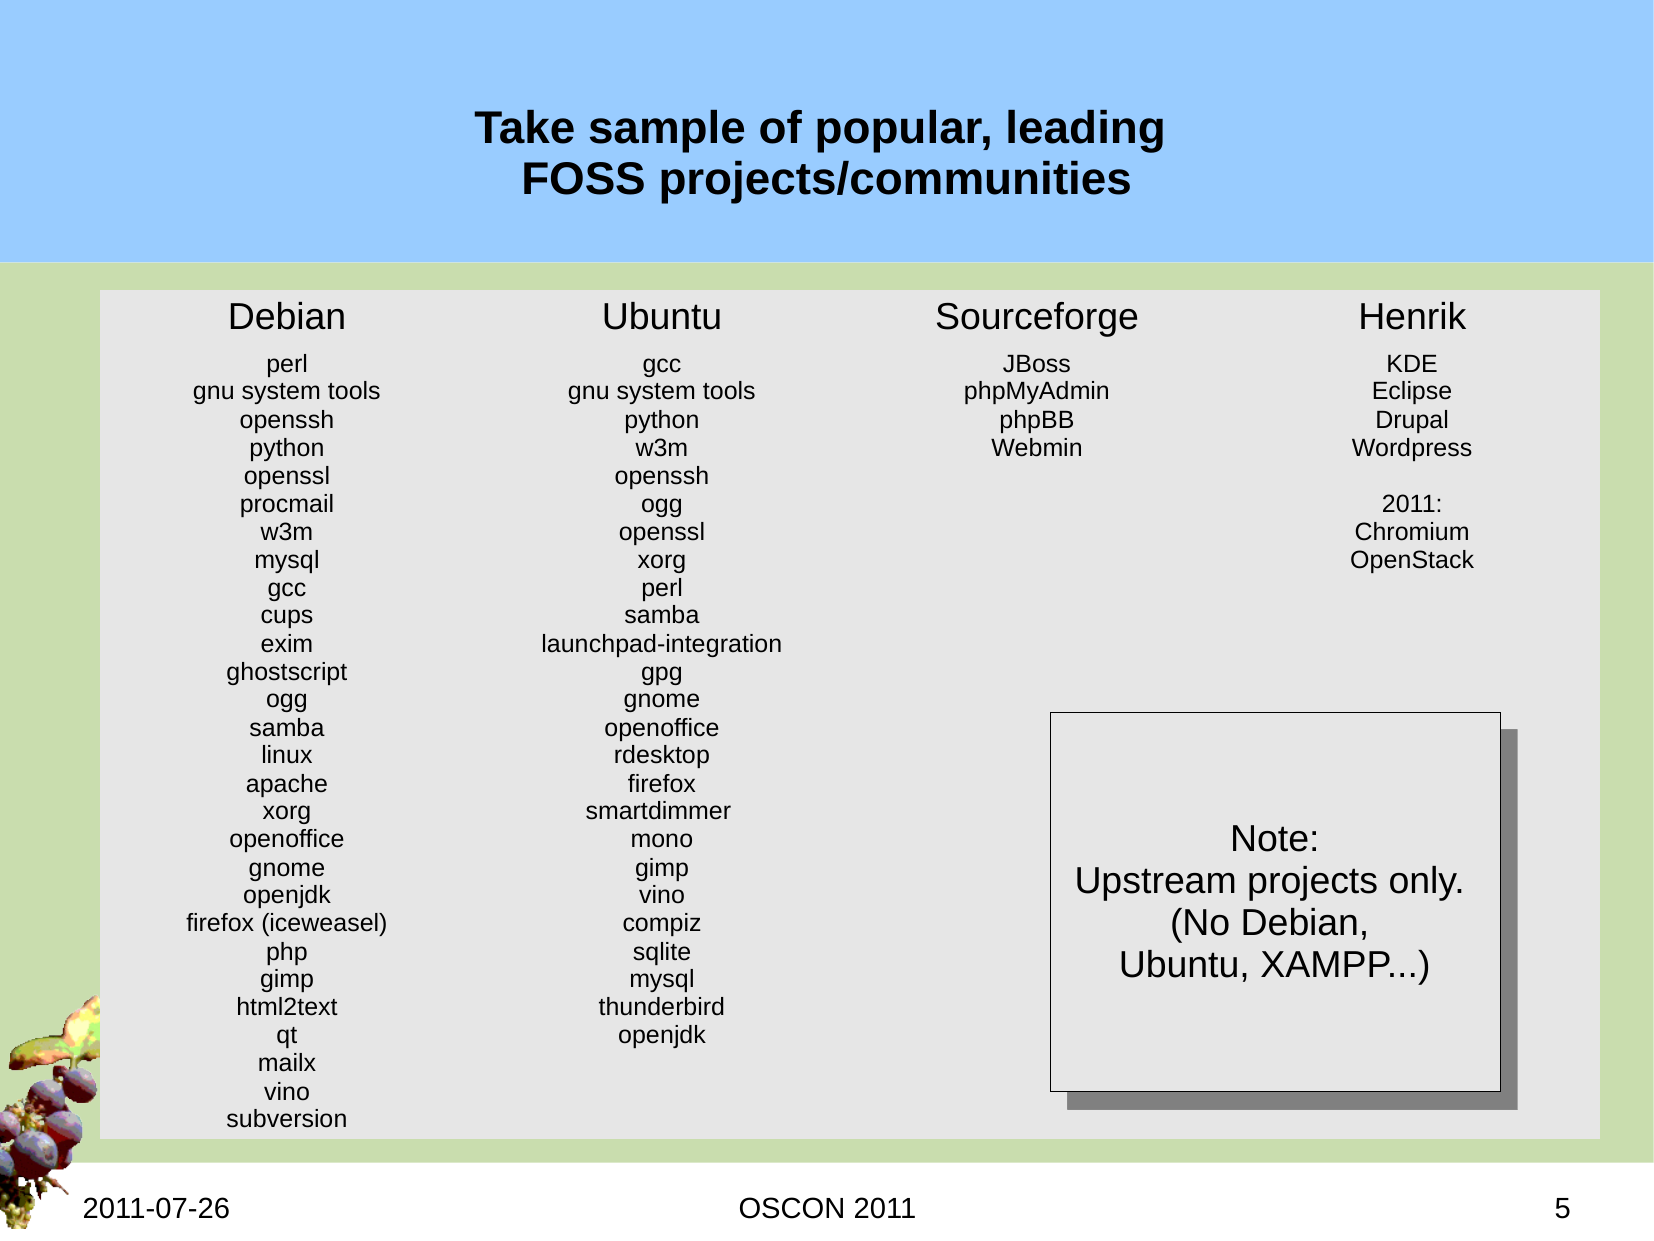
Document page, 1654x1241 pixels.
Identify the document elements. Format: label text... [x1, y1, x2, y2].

text_box Note: Upstream projects only. (No Debian, Ubuntu, XAMPP...) [1050, 712, 1501, 1092]
picture [0, 990, 188, 1229]
table_header Ubuntu [475, 290, 850, 343]
table_cell KDE Eclipse Drupal Wordpress 2011: Chromium OpenStack [1225, 343, 1600, 1139]
table_header Henrik [1225, 290, 1600, 343]
table_cell perl gnu system tools openssh python openssl procmail w3m mysql gcc cups exim ghostscript ogg samba linux apache xorg openoffice gnome openjdk firefox (iceweasel) php gimp html2text qt mailx vino subversion [100, 343, 475, 1139]
title Take sample of popular, leading FOSS projects/communities [82, 49, 1571, 257]
table_header Sourceforge [850, 290, 1225, 343]
table_cell gcc gnu system tools python w3m openssh ogg openssl xorg perl samba launchpad-integration gpg gnome openoffice rdesktop firefox smartdimmer mono gimp vino compiz sqlite mysql thunderbird openjdk [475, 343, 850, 1139]
table_cell JBoss phpMyAdmin phpBB Webmin [850, 343, 1225, 1139]
table_header Debian [100, 290, 475, 343]
